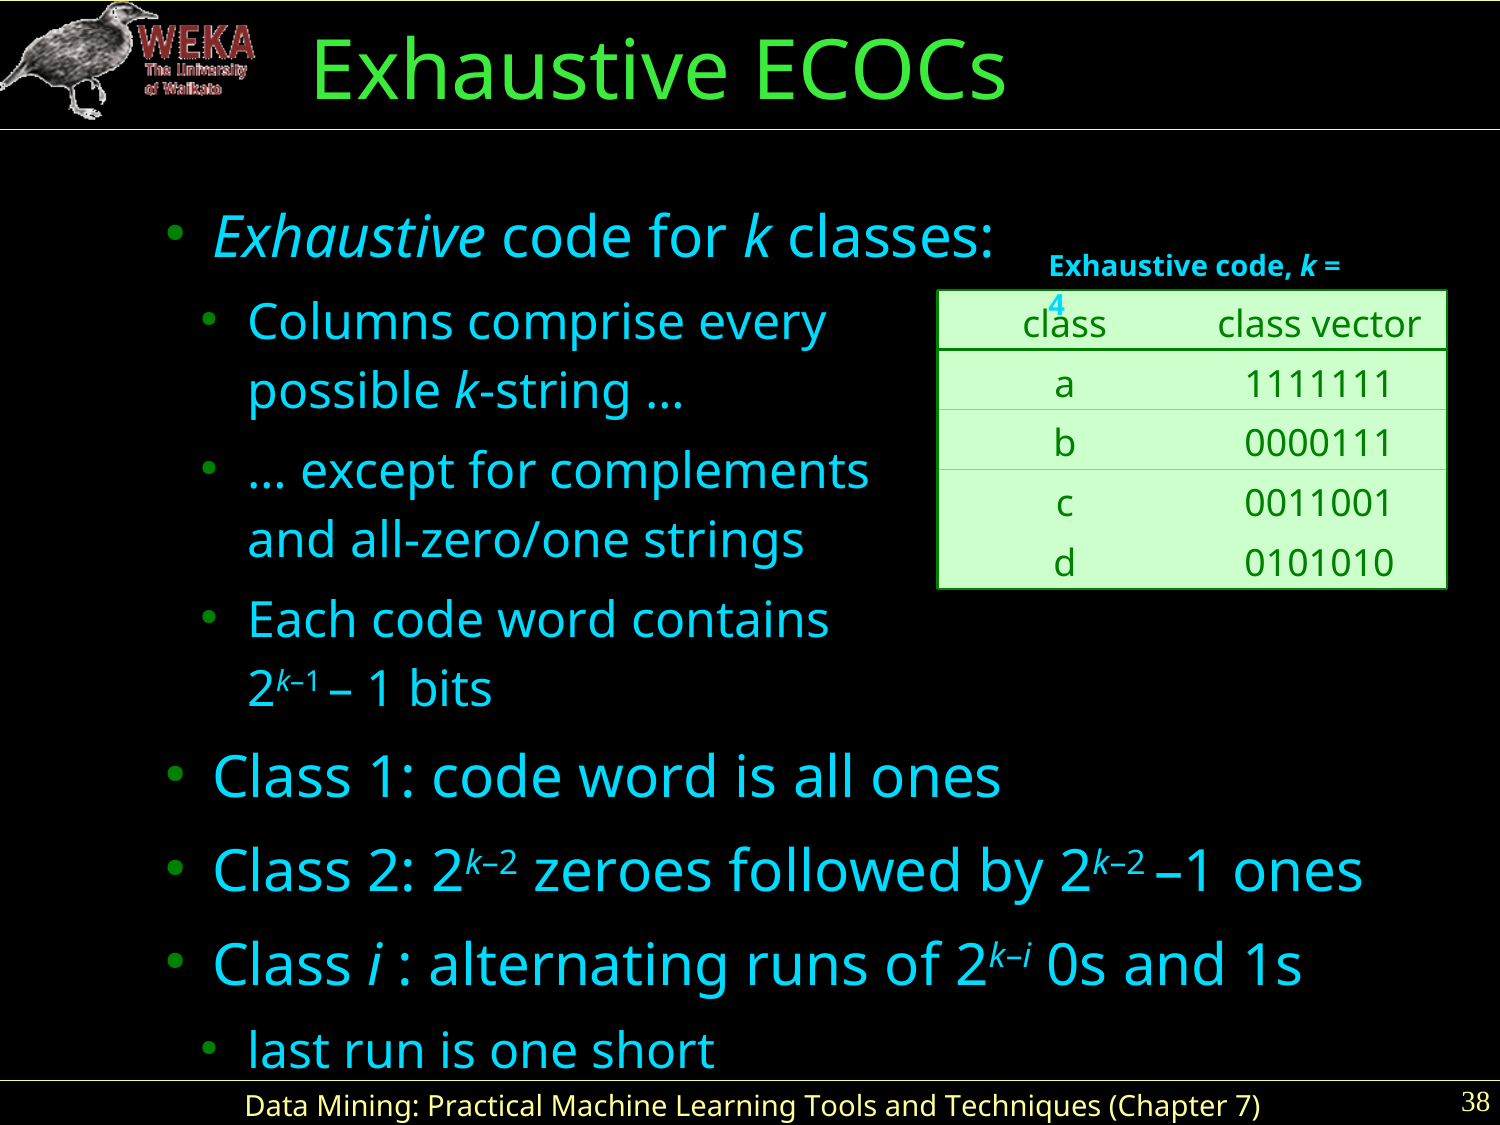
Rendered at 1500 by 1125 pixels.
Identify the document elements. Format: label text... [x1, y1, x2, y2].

text_box c [939, 470, 1193, 530]
text_box 0101010 [1193, 530, 1446, 588]
text_box 0011001 [1193, 470, 1446, 530]
picture [0, 1, 266, 129]
text_box Exhaustive code for k classes: Columns comprise every possible k-string … … except for complements and all-zero/one strings Each code word contains 2k–1 – 1 bits Class 1: code word is all ones Class 2: 2k–2 zeroes followed by 2k–2 –1 ones Class i : alternating runs of 2k–i 0s and 1s last run is one short [149, 187, 1388, 952]
text_box class vector [1193, 291, 1446, 348]
text_box b [939, 410, 1193, 470]
text_box a [939, 351, 1193, 410]
text_box Exhaustive code, k = 4 [1033, 237, 1363, 288]
text_box 0000111 [1193, 410, 1446, 470]
title Exhaustive ECOCs [295, 0, 1500, 148]
text_box class [939, 291, 1193, 348]
text_box d [939, 530, 1193, 588]
text_box 1111111 [1193, 351, 1446, 410]
